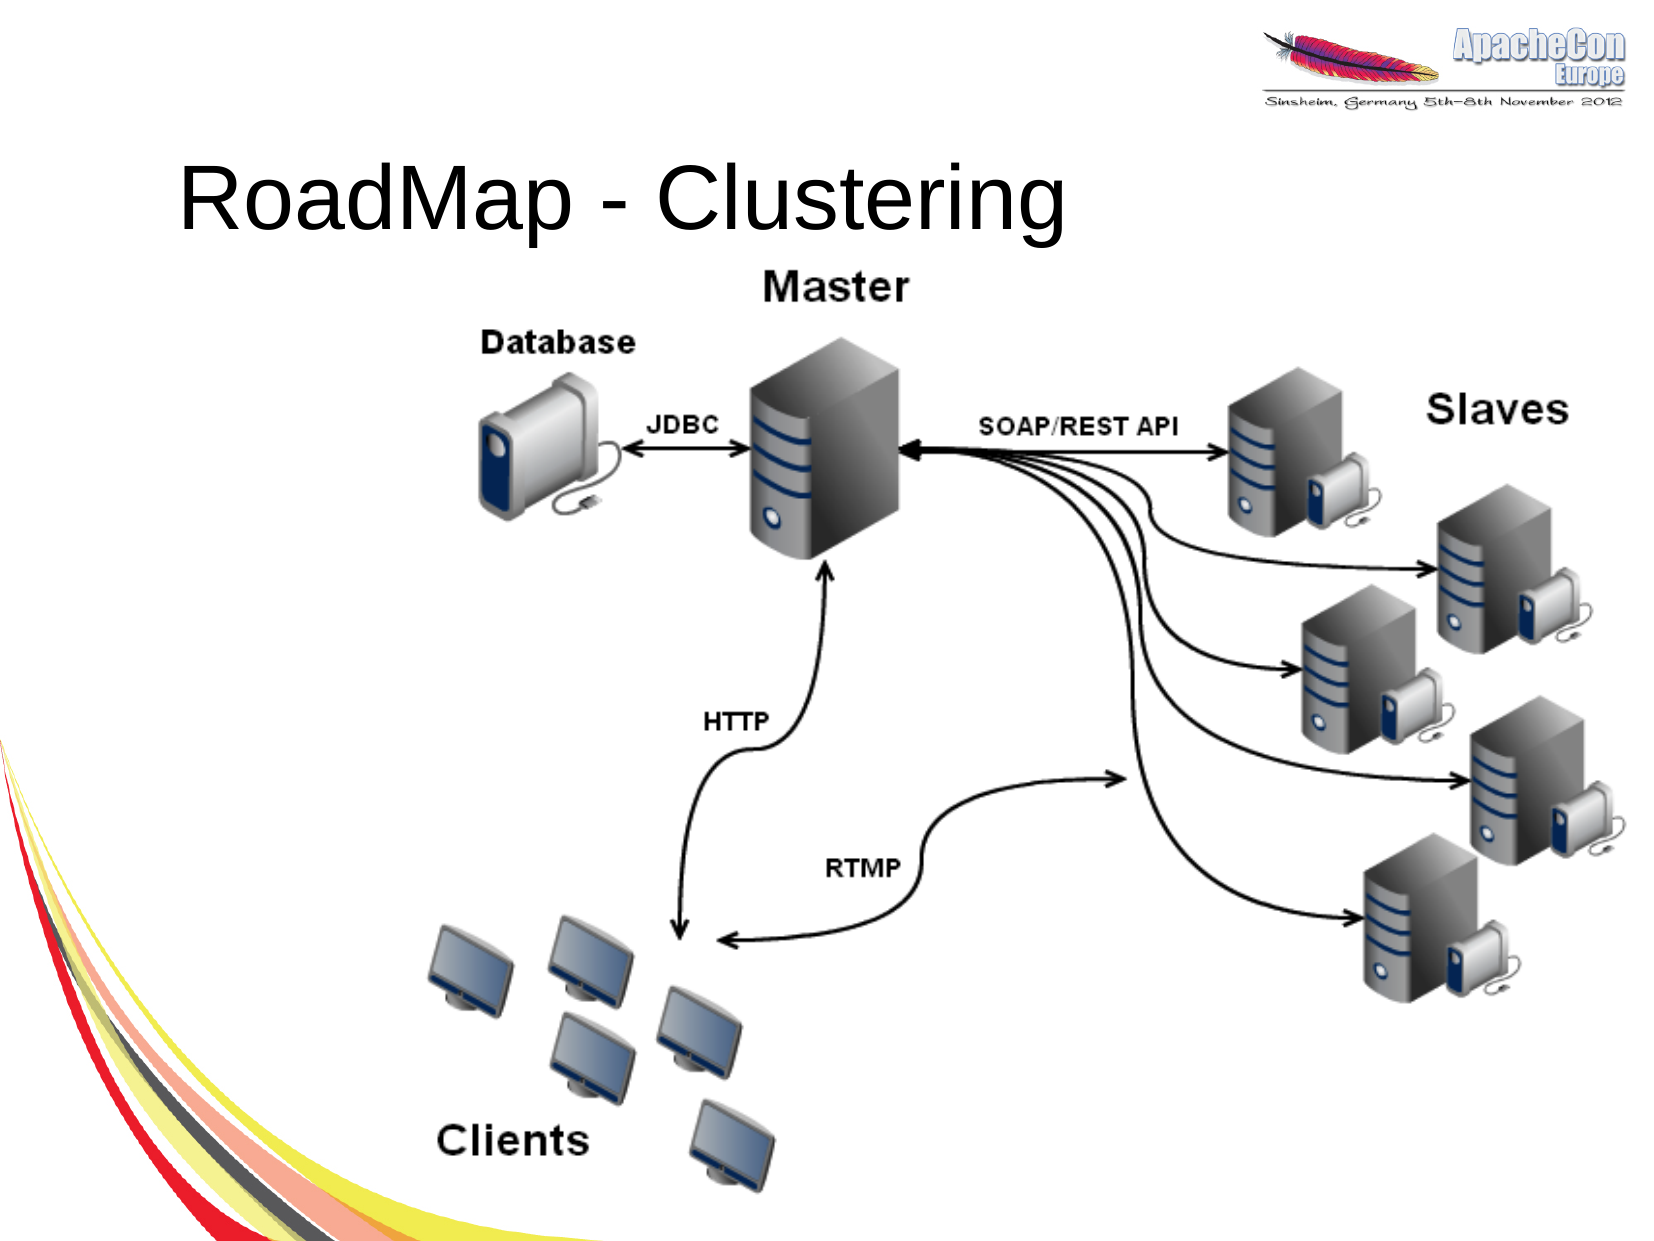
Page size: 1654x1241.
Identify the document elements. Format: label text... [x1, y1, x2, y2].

picture [0, 0, 1654, 1241]
title RoadMap - Clustering [177, 146, 1536, 250]
